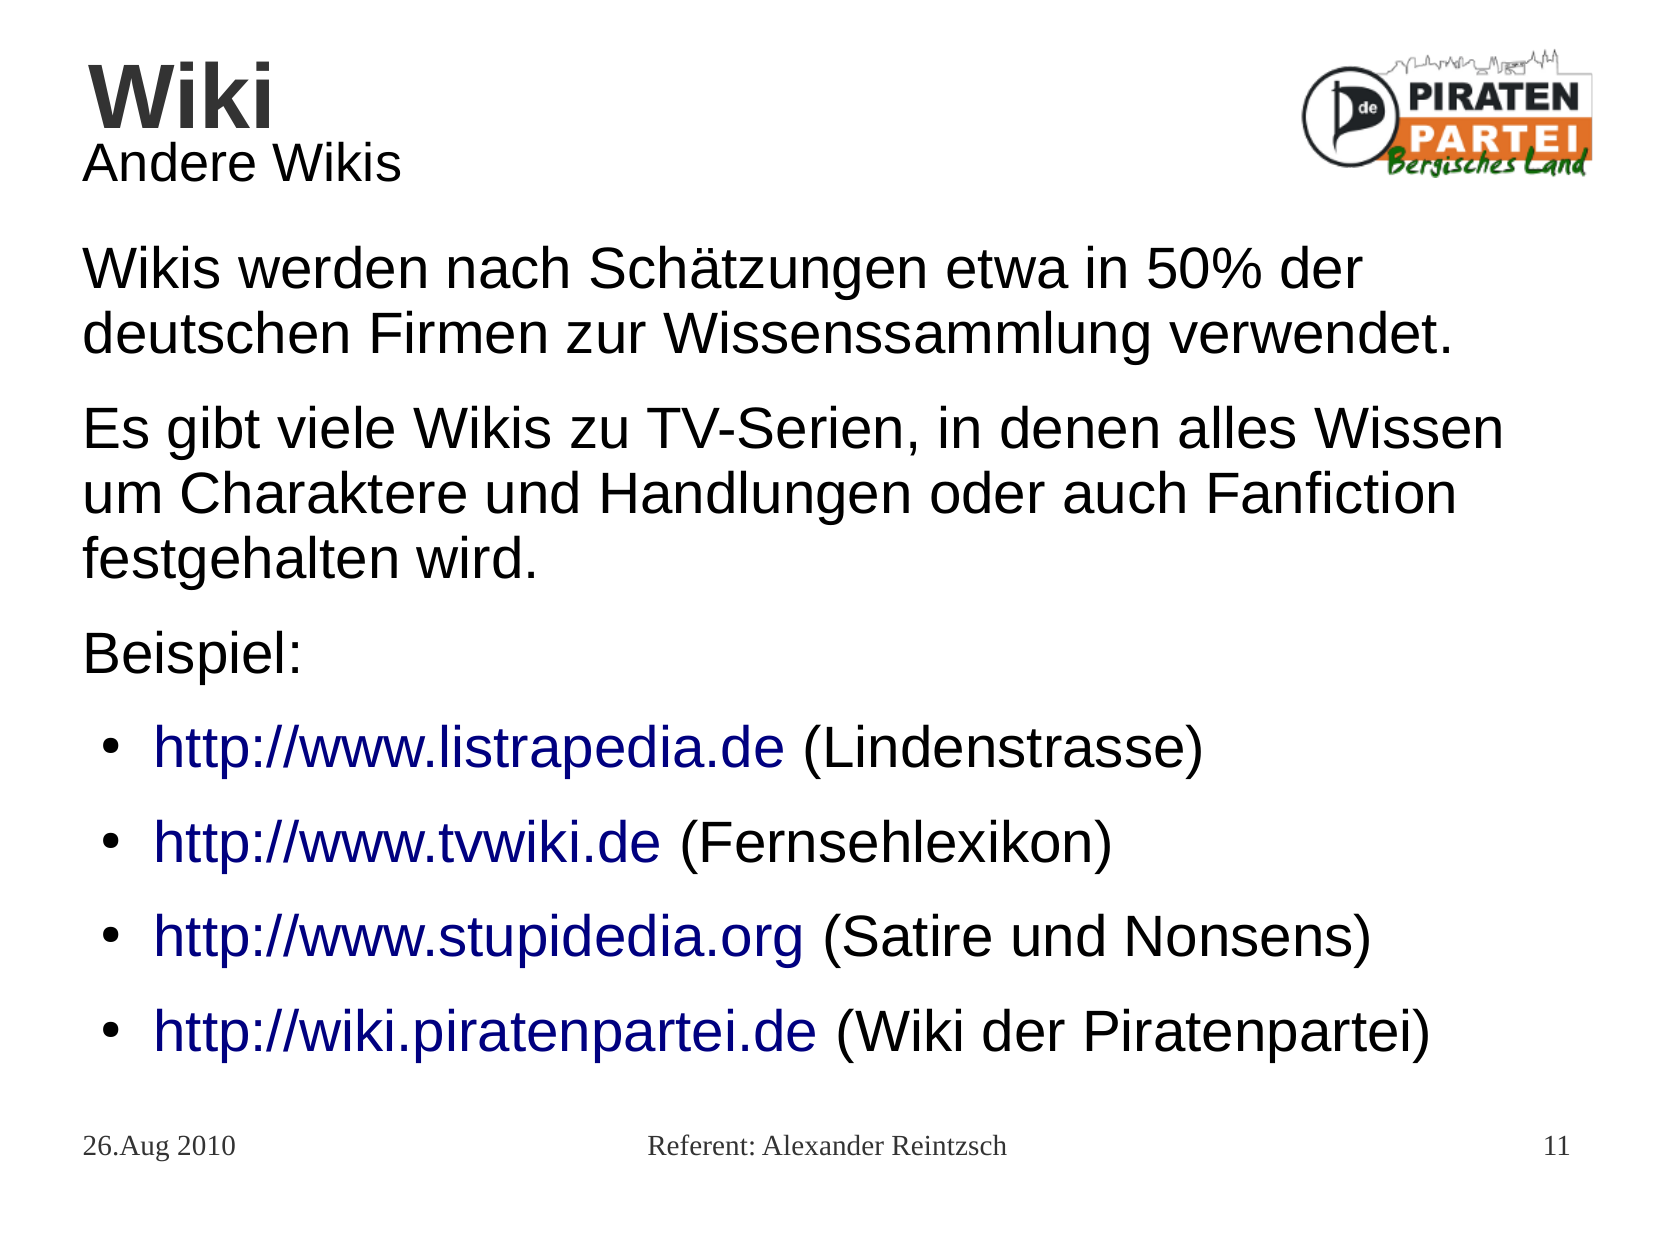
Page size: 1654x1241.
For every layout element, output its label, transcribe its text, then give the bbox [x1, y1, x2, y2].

title Andere Wikis [82, 118, 1300, 207]
list Wikis werden nach Schätzungen etwa in 50% der deutschen Firmen zur Wissenssammlung verwendet. Es gibt viele Wikis zu TV-Serien, in denen alles Wissen um Charaktere und Handlungen oder auch Fanfiction festgehalten wird. Beispiel: http://www.listrapedia.de (Lindenstrasse) http://www.tvwiki.de (Fernsehlexikon) http://www.stupidedia.org (Satire und Nonsens) http://wiki.piratenpartei.de (Wiki der Piratenpartei) [82, 236, 1571, 1064]
picture [1299, 48, 1595, 178]
